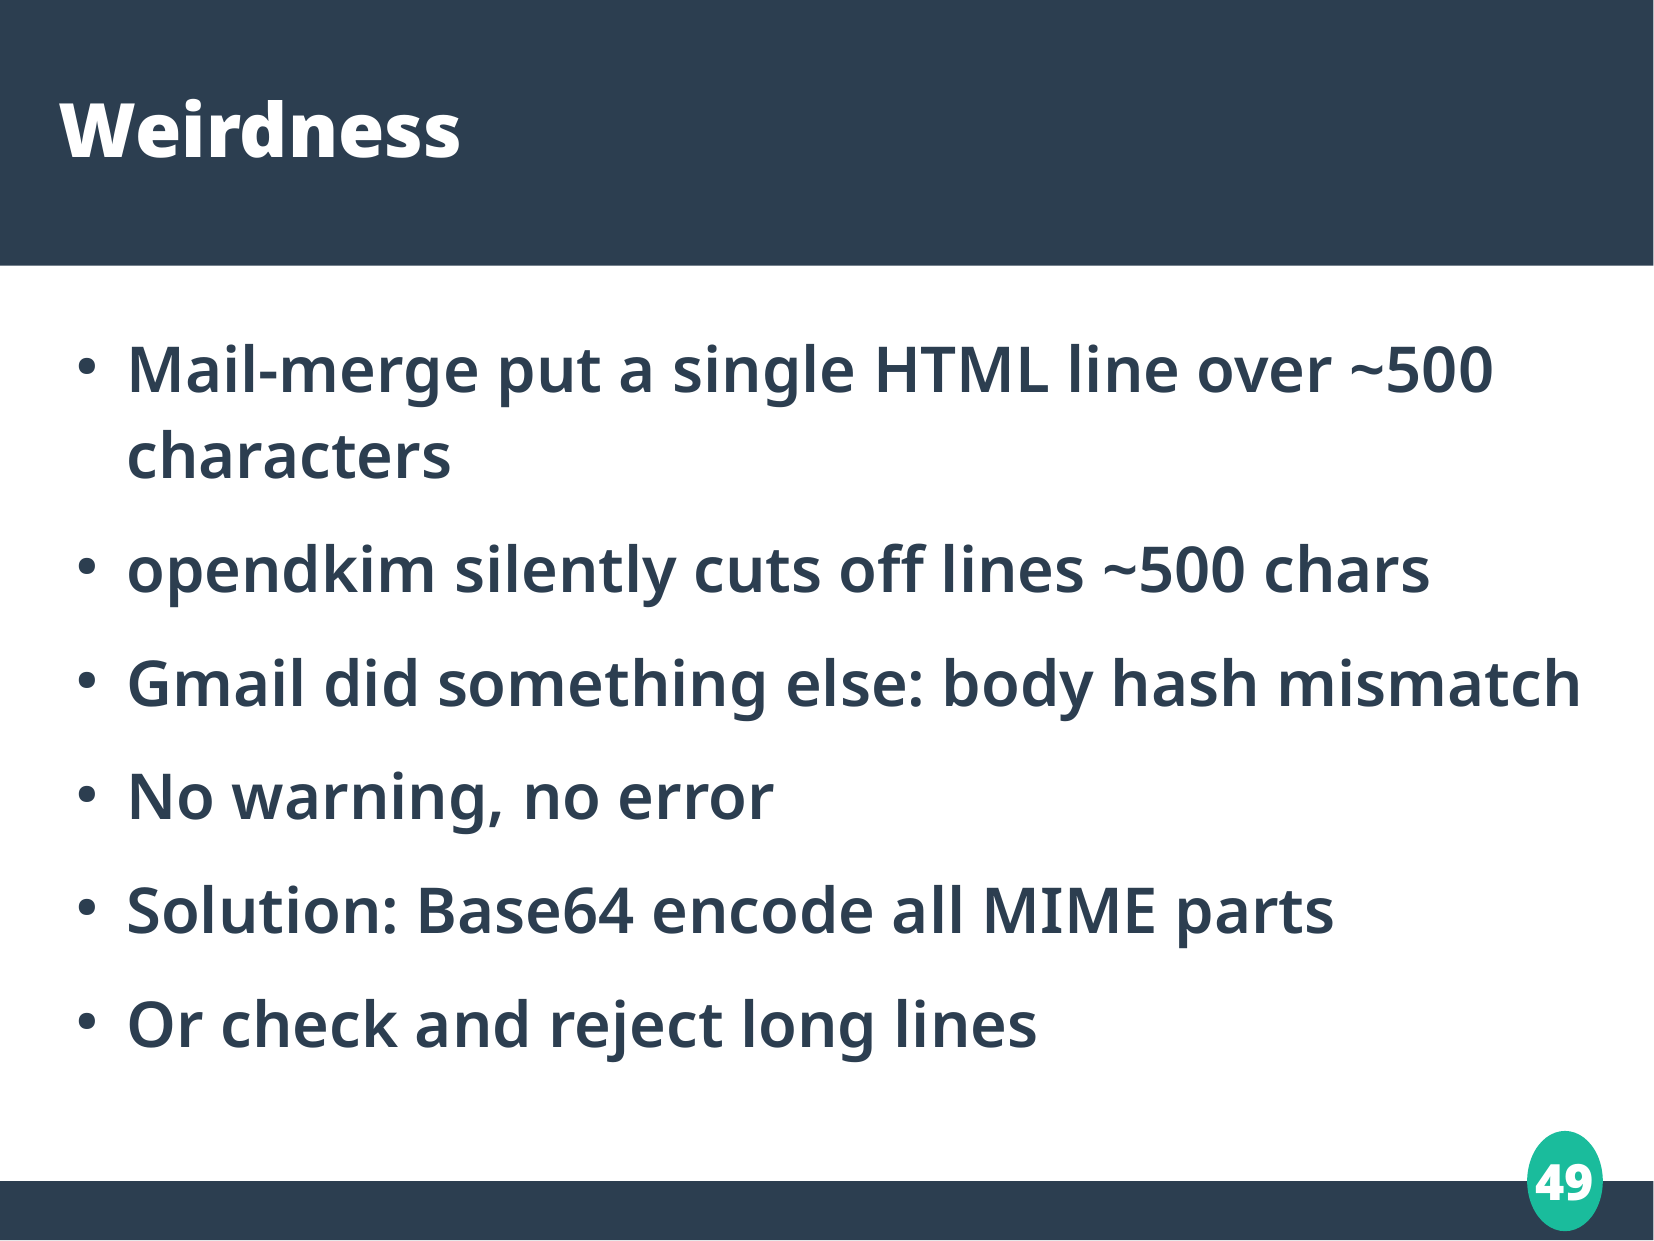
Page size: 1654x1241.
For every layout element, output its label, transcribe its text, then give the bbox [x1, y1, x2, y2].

title Weirdness [59, 49, 1595, 207]
list Mail-merge put a single HTML line over ~500 characters opendkim silently cuts off lines ~500 chars Gmail did something else: body hash mismatch No warning, no error Solution: Base64 encode all MIME parts Or check and reject long lines [59, 324, 1595, 1152]
